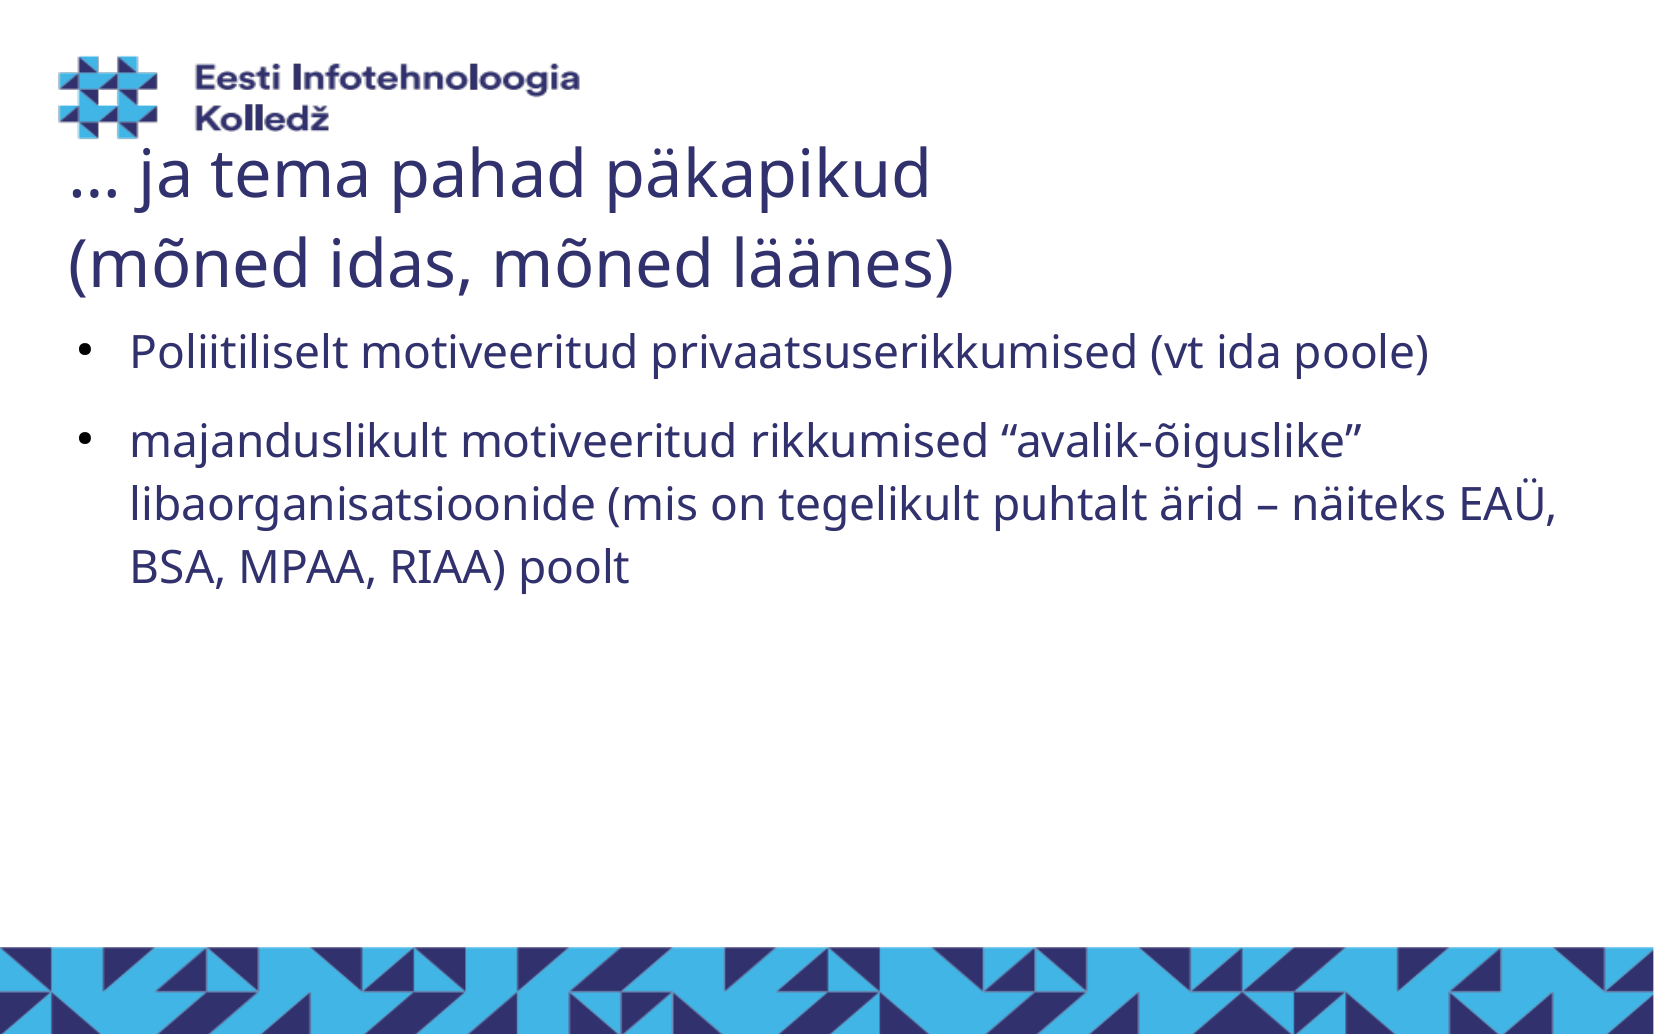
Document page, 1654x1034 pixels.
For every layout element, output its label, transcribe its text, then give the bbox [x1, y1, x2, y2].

list Poliitiliselt motiveeritud privaatsuserikkumised (vt ida poole) majanduslikult motiveeritud rikkumised “avalik-õiguslike” libaorganisatsioonide (mis on tegelikult puhtalt ärid – näiteks EAÜ, BSA, MPAA, RIAA) poolt [59, 318, 1595, 936]
title … ja tema pahad päkapikud (mõned idas, mõned läänes) [68, 128, 1536, 305]
